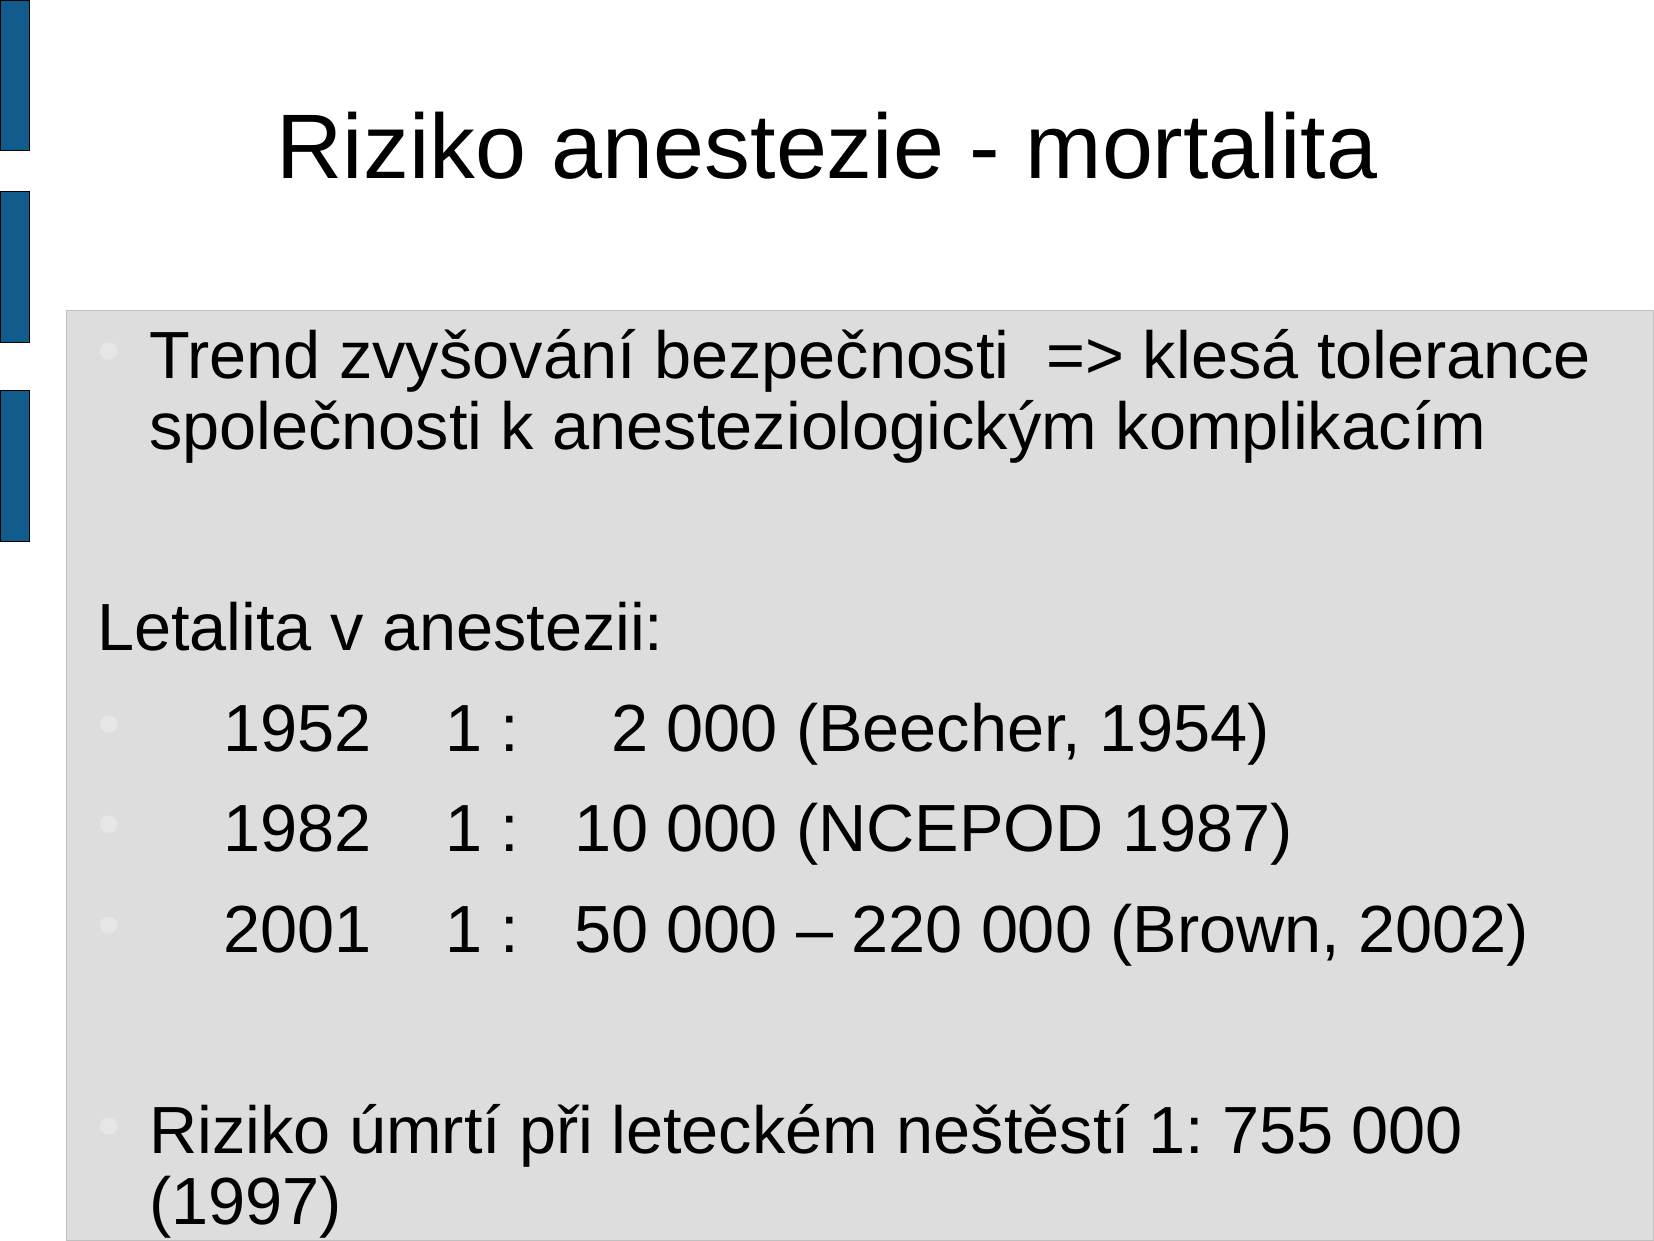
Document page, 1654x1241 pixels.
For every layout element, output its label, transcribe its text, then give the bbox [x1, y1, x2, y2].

title Riziko anestezie - mortalita [121, 46, 1534, 254]
list Trend zvyšování bezpečnosti => klesá tolerance společnosti k anesteziologickým komplikacím Letalita v anestezii: 1952 1 : 2 000 (Beecher, 1954) 1982 1 : 10 000 (NCEPOD 1987) 2001 1 : 50 000 – 220 000 (Brown, 2002) Riziko úmrtí při leteckém neštěstí 1: 755 000 (1997) [80, 322, 1613, 1241]
